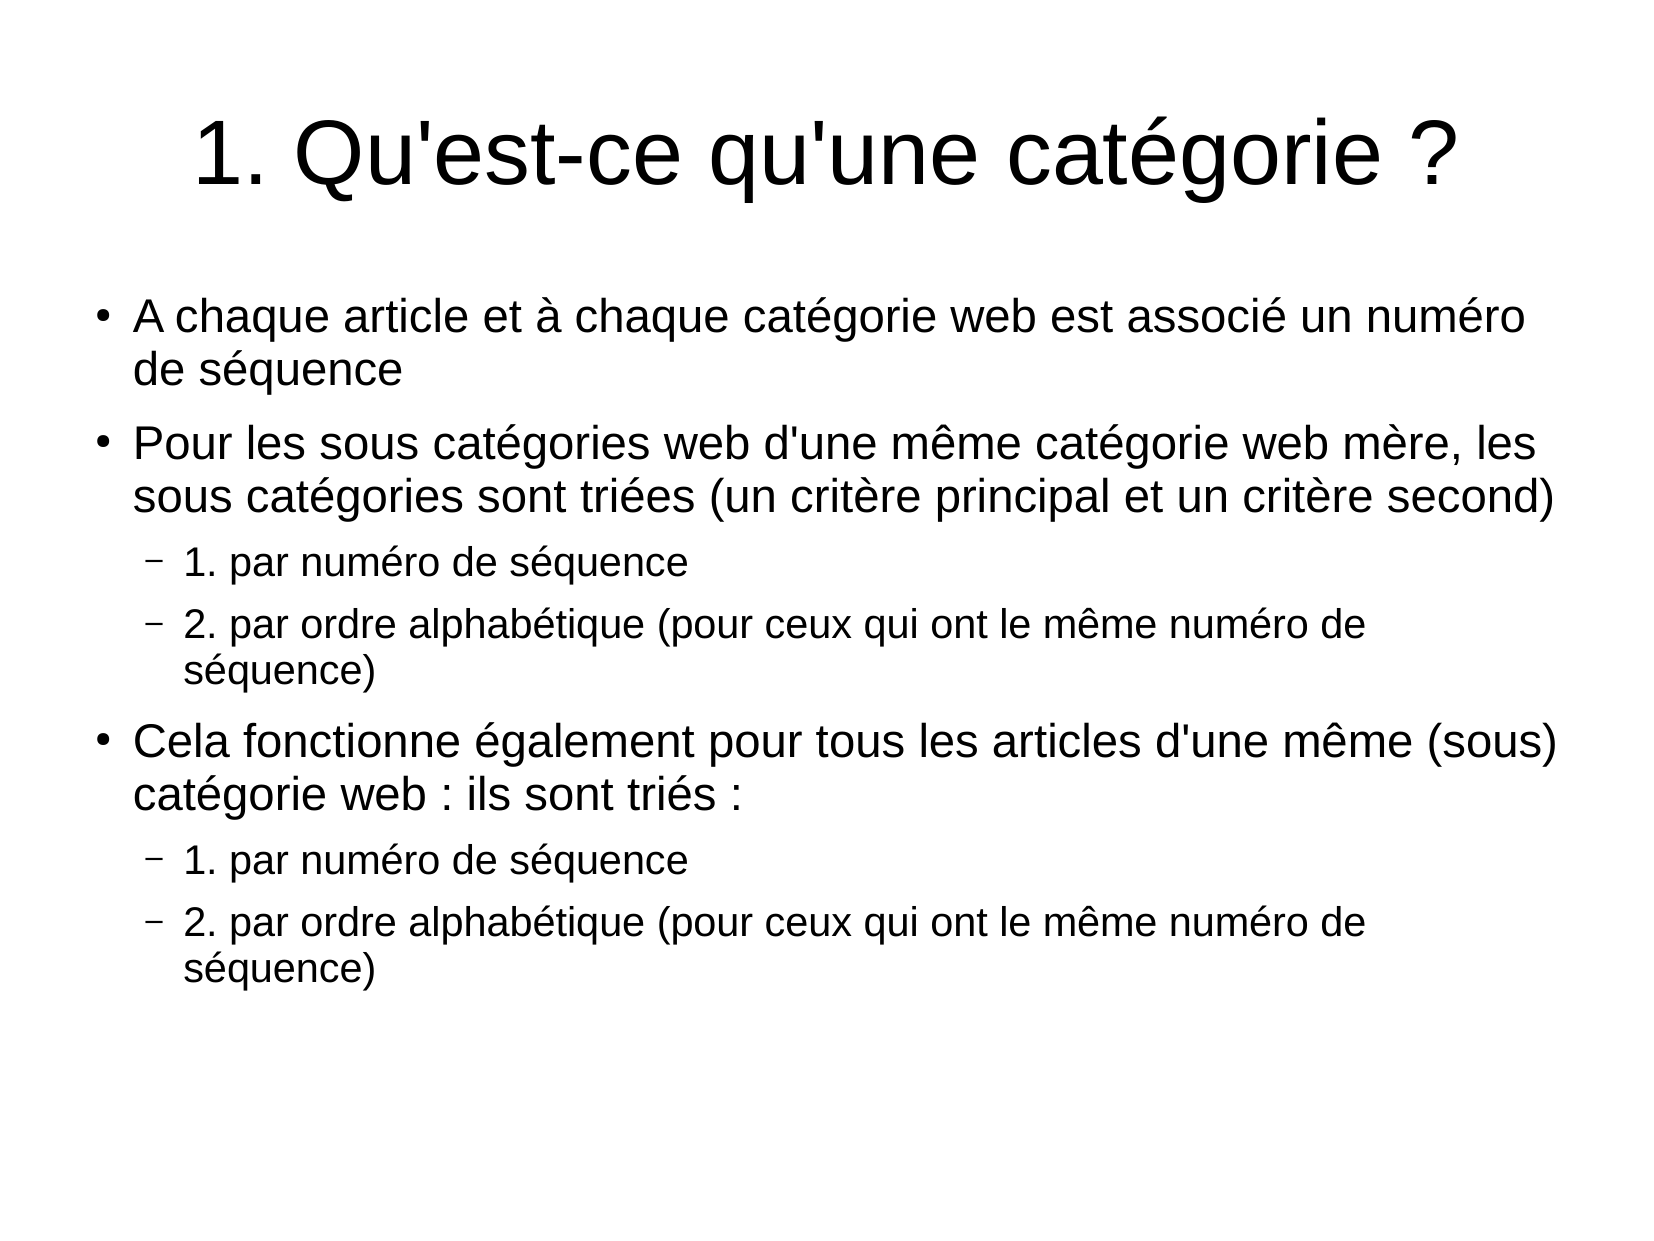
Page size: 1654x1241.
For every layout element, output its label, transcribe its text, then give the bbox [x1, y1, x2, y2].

list A chaque article et à chaque catégorie web est associé un numéro de séquence Pour les sous catégories web d'une même catégorie web mère, les sous catégories sont triées (un critère principal et un critère second) 1. par numéro de séquence 2. par ordre alphabétique (pour ceux qui ont le même numéro de séquence) Cela fonctionne également pour tous les articles d'une même (sous) catégorie web : ils sont triés : 1. par numéro de séquence 2. par ordre alphabétique (pour ceux qui ont le même numéro de séquence) [82, 290, 1571, 1010]
title 1. Qu'est-ce qu'une catégorie ? [82, 49, 1571, 257]
